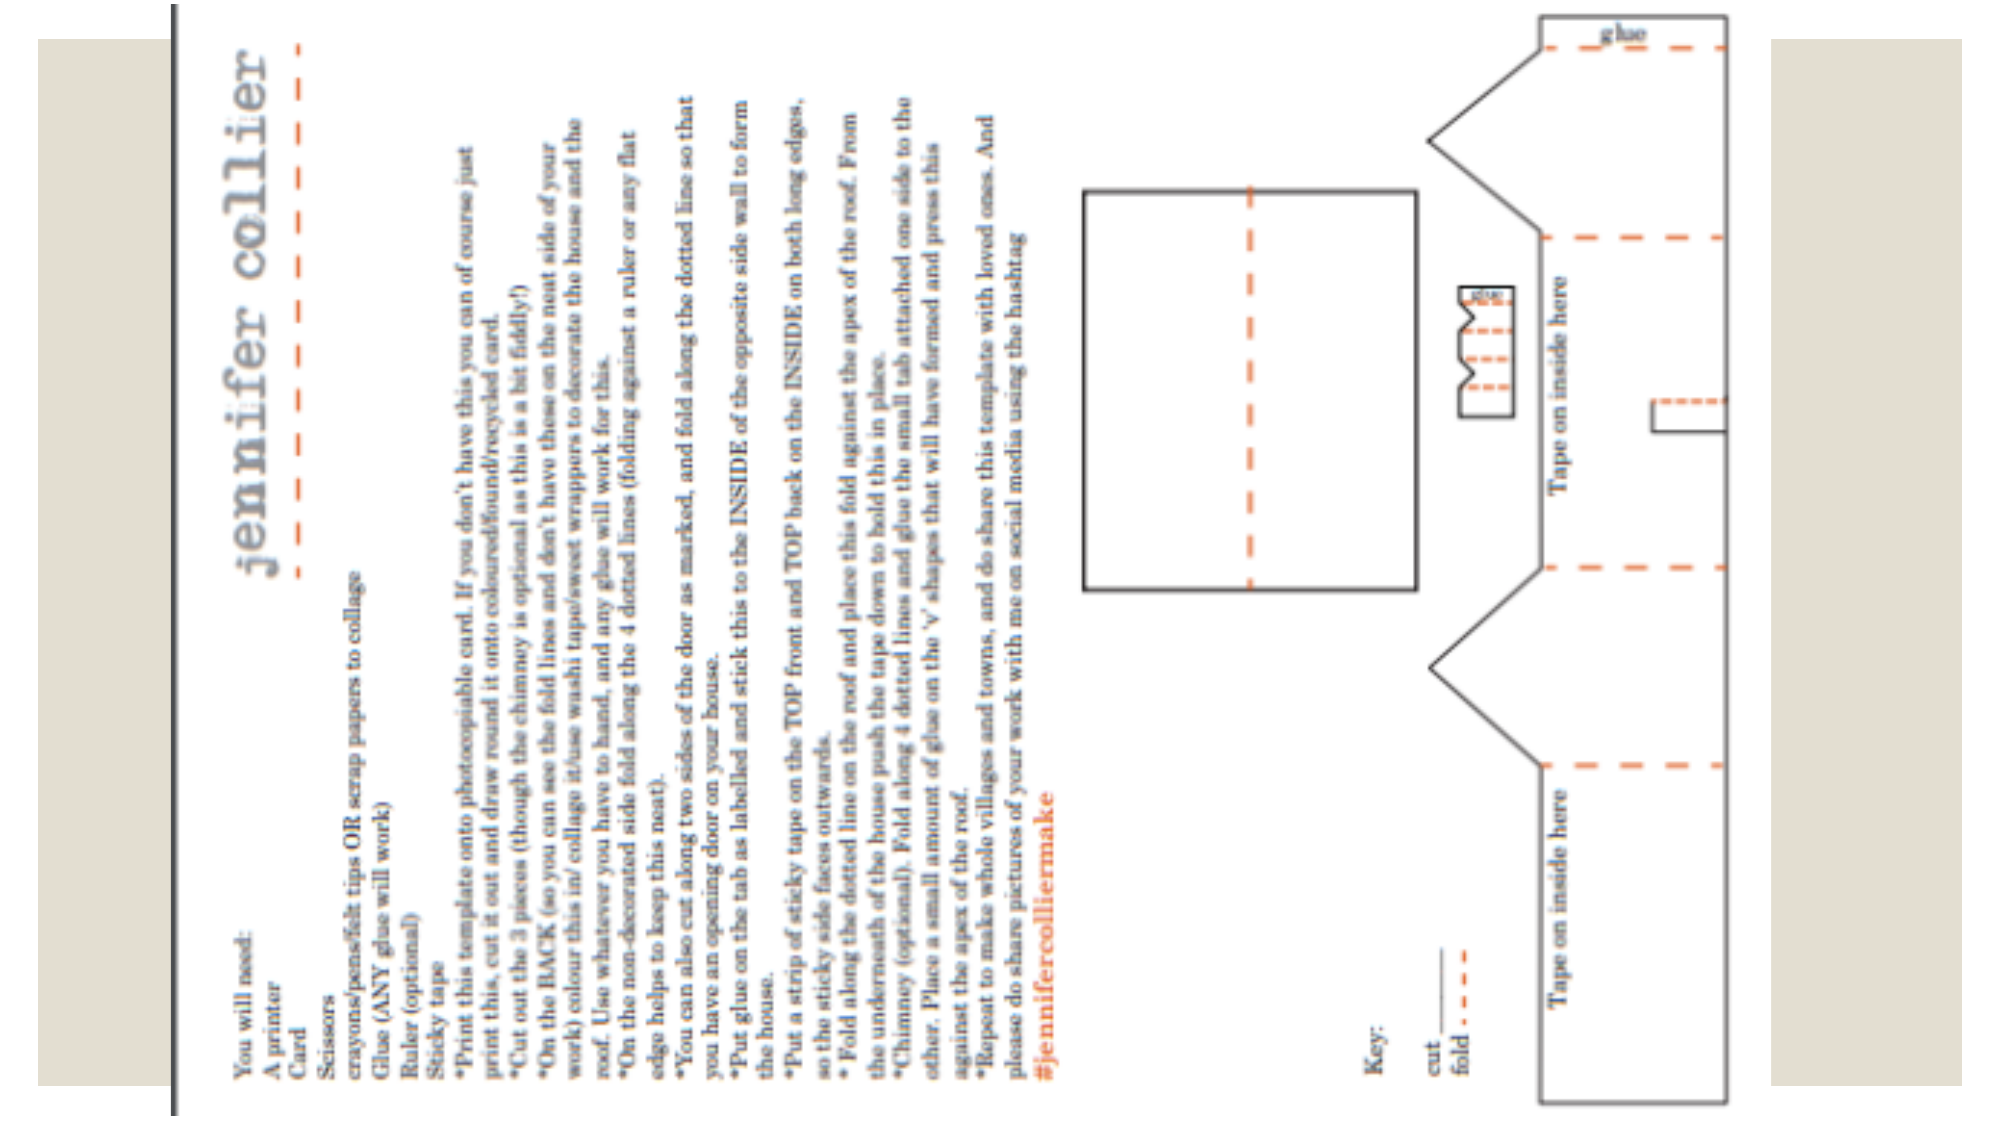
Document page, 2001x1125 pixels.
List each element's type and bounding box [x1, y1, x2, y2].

picture [170, 4, 1772, 1116]
